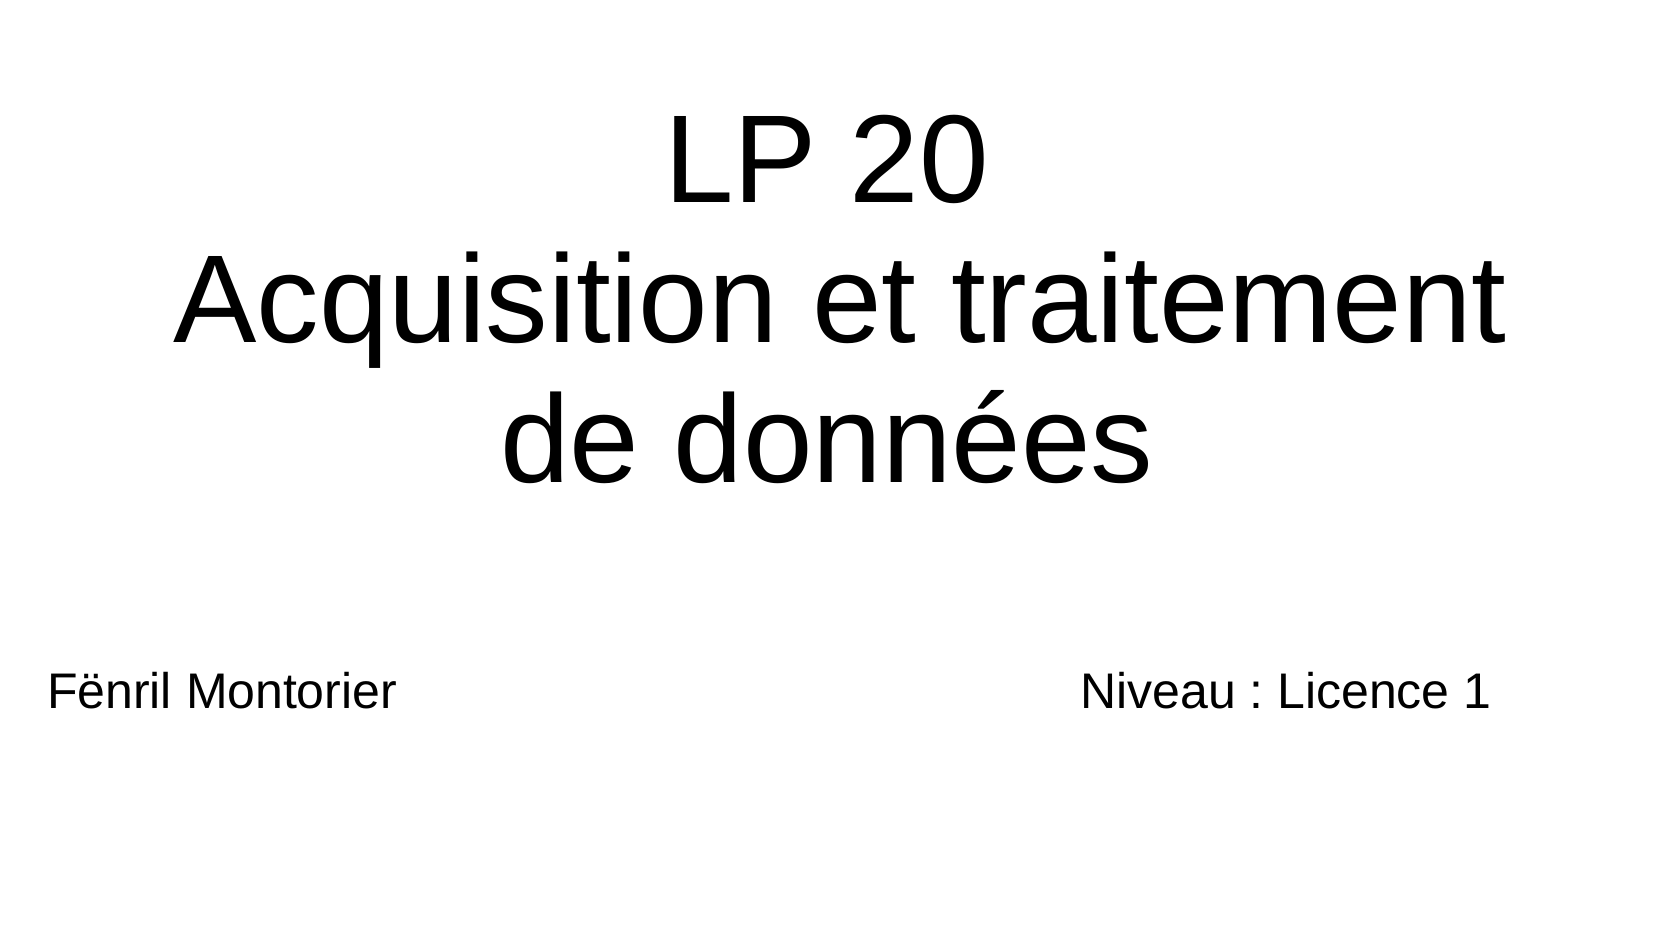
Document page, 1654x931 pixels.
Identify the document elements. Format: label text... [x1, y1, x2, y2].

title LP 20 Acquisition et traitement de données [82, 89, 1571, 509]
subtitle Fënril Montorier Niveau : Licence 1 [47, 625, 1571, 758]
